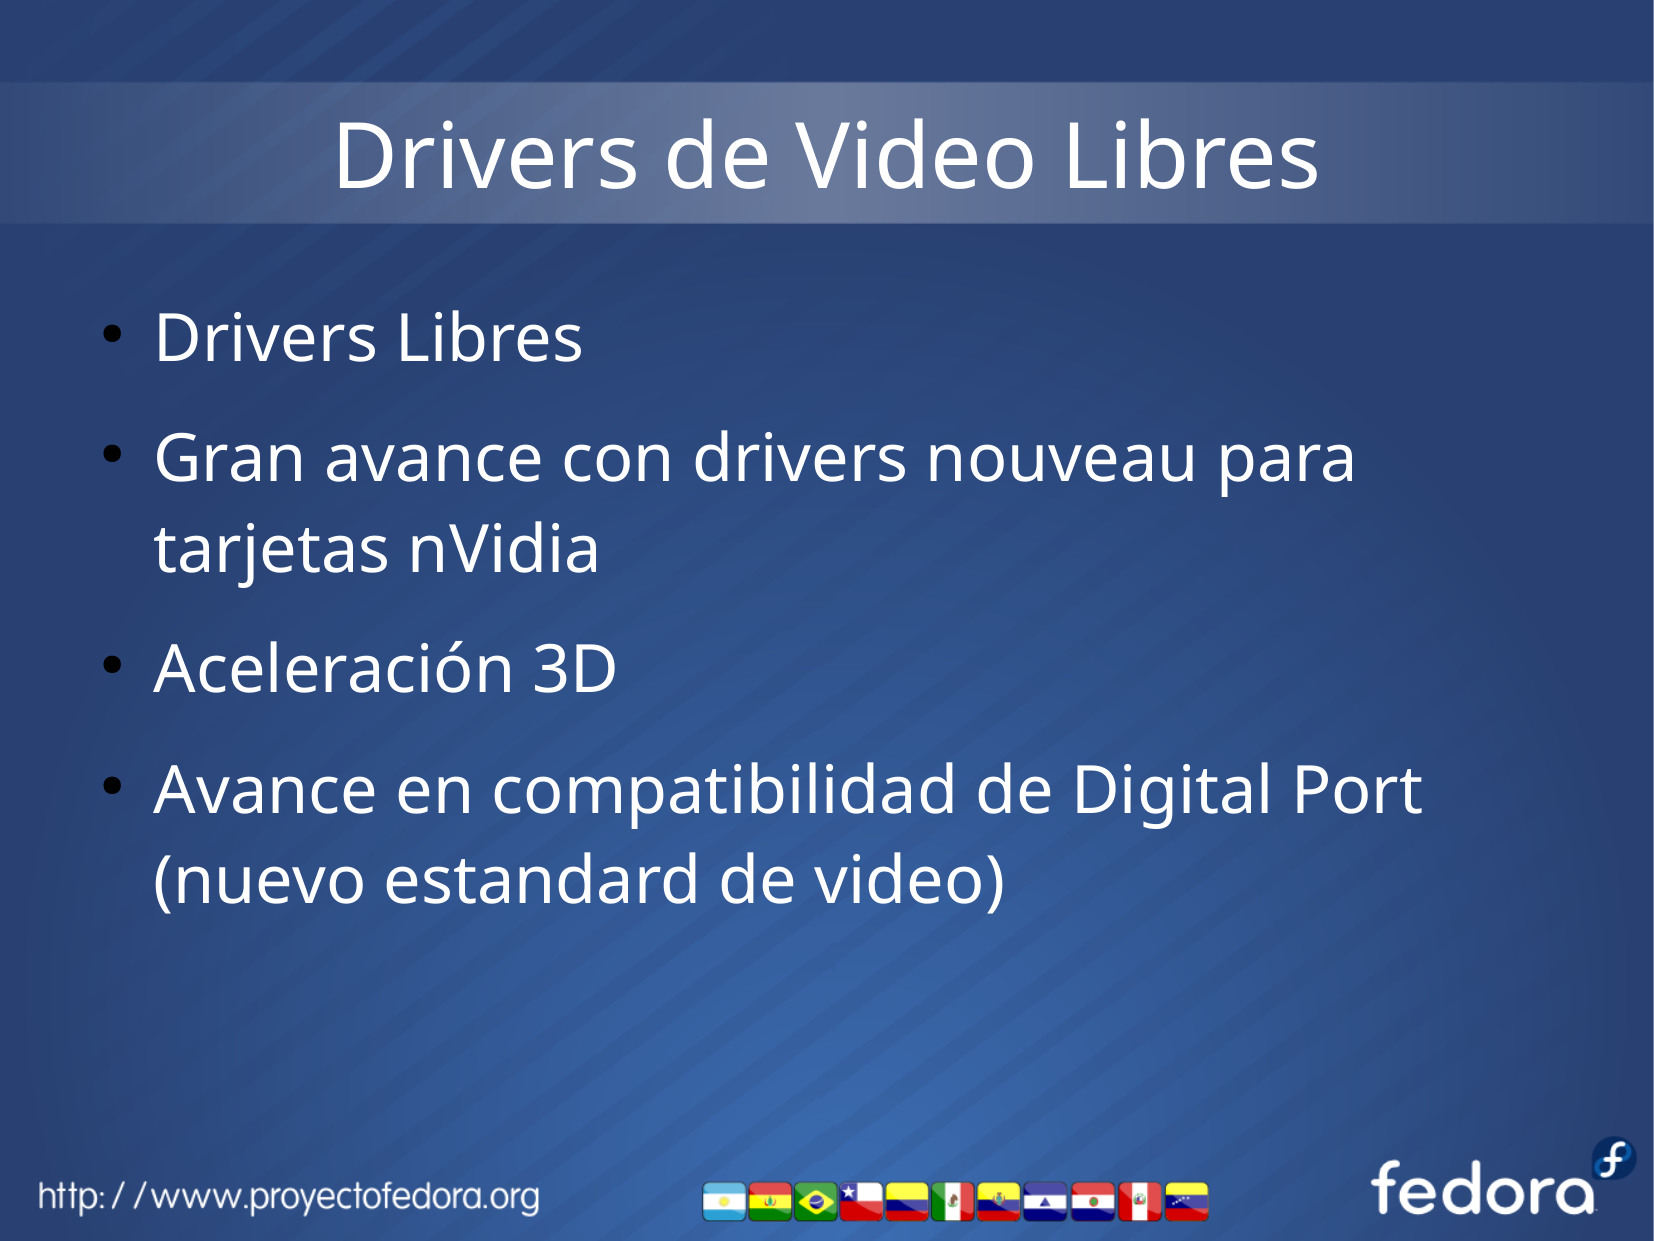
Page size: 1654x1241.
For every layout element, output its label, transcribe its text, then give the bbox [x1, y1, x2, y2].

picture [0, 0, 1654, 1241]
list Drivers Libres Gran avance con drivers nouveau para tarjetas nVidia Aceleración 3D Avance en compatibilidad de Digital Port (nuevo estandard de video) [82, 290, 1571, 1094]
title Drivers de Video Libres [82, 56, 1571, 250]
